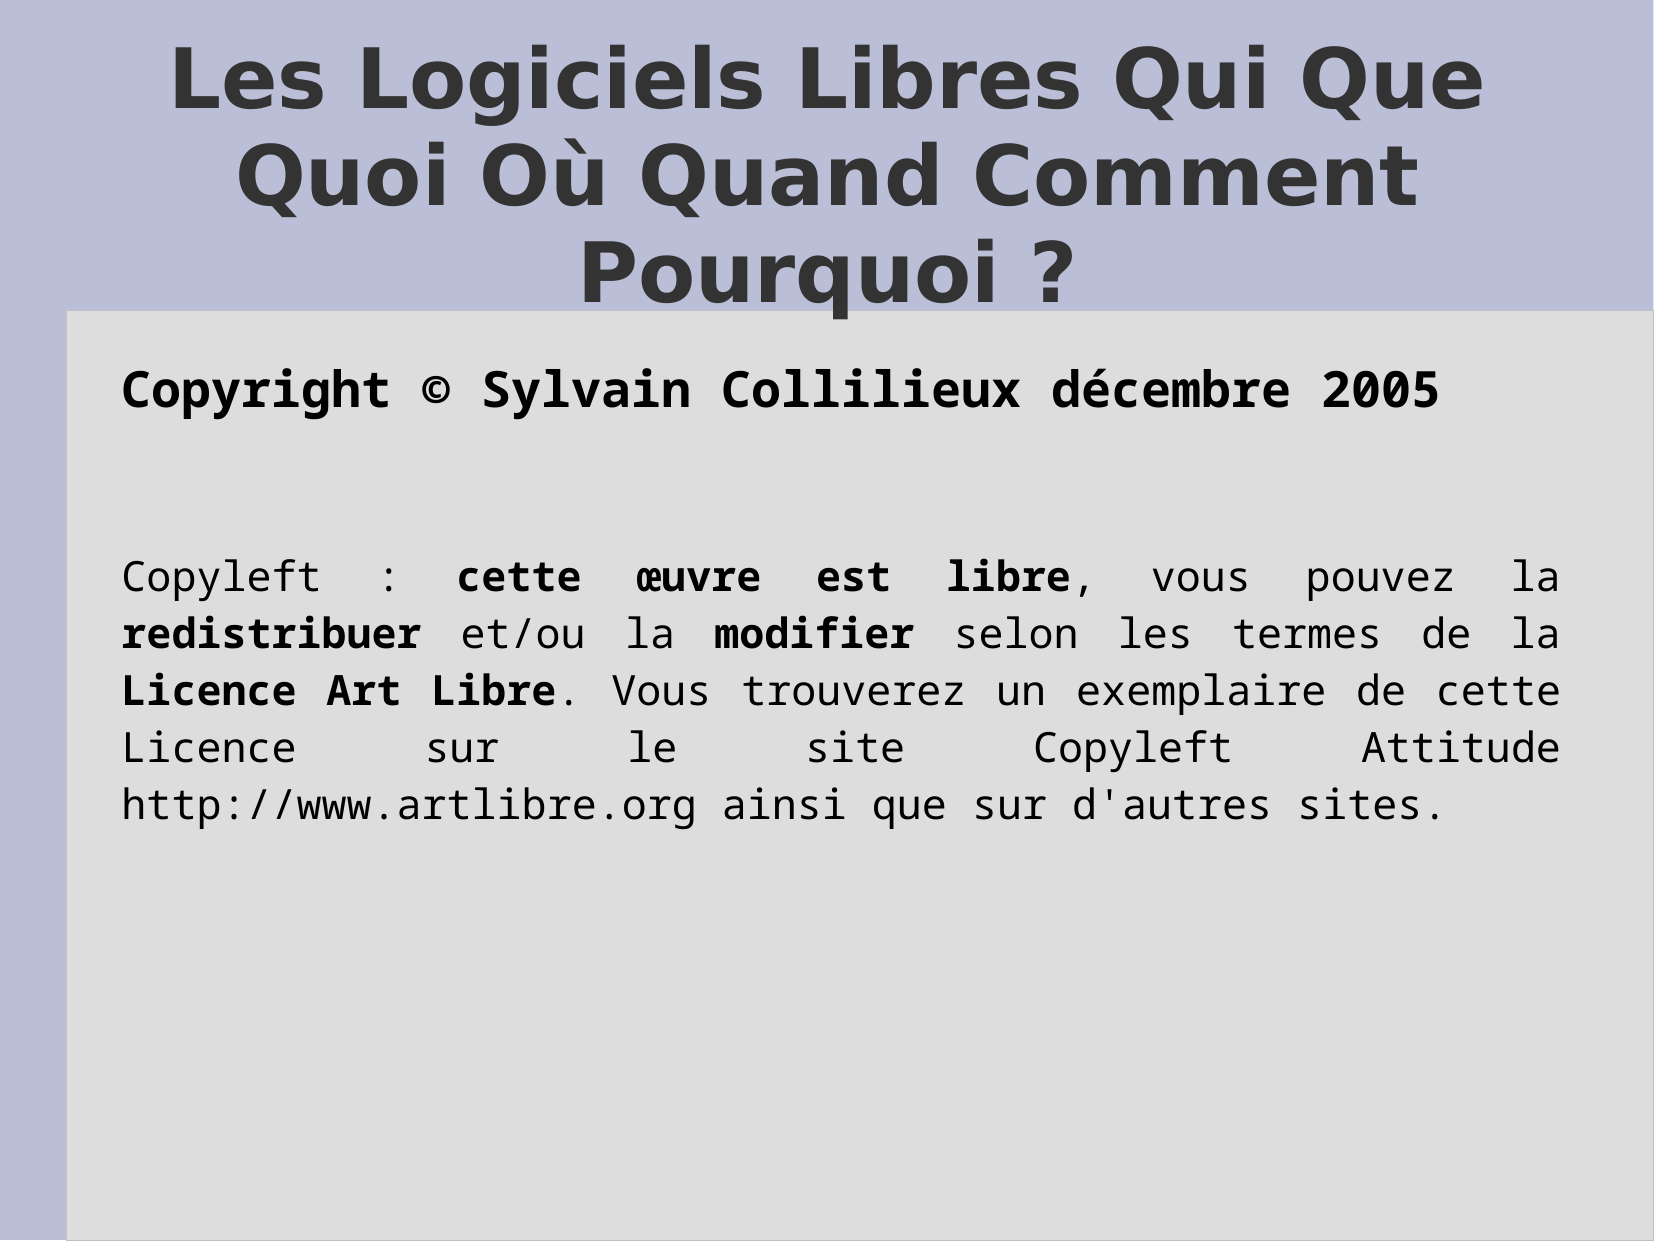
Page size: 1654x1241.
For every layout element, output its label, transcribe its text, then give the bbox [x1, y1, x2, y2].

list Copyright © Sylvain Collilieux décembre 2005 Copyleft : cette œuvre est libre, vous pouvez la redistribuer et/ou la modifier selon les termes de la Licence Art Libre. Vous trouverez un exemplaire de cette Licence sur le site Copyleft Attitude http://www.artlibre.org ainsi que sur d'autres sites. [121, 354, 1561, 1063]
title Les Logiciels Libres Qui Que Quoi Où Quand Comment Pourquoi ? [121, 31, 1534, 323]
